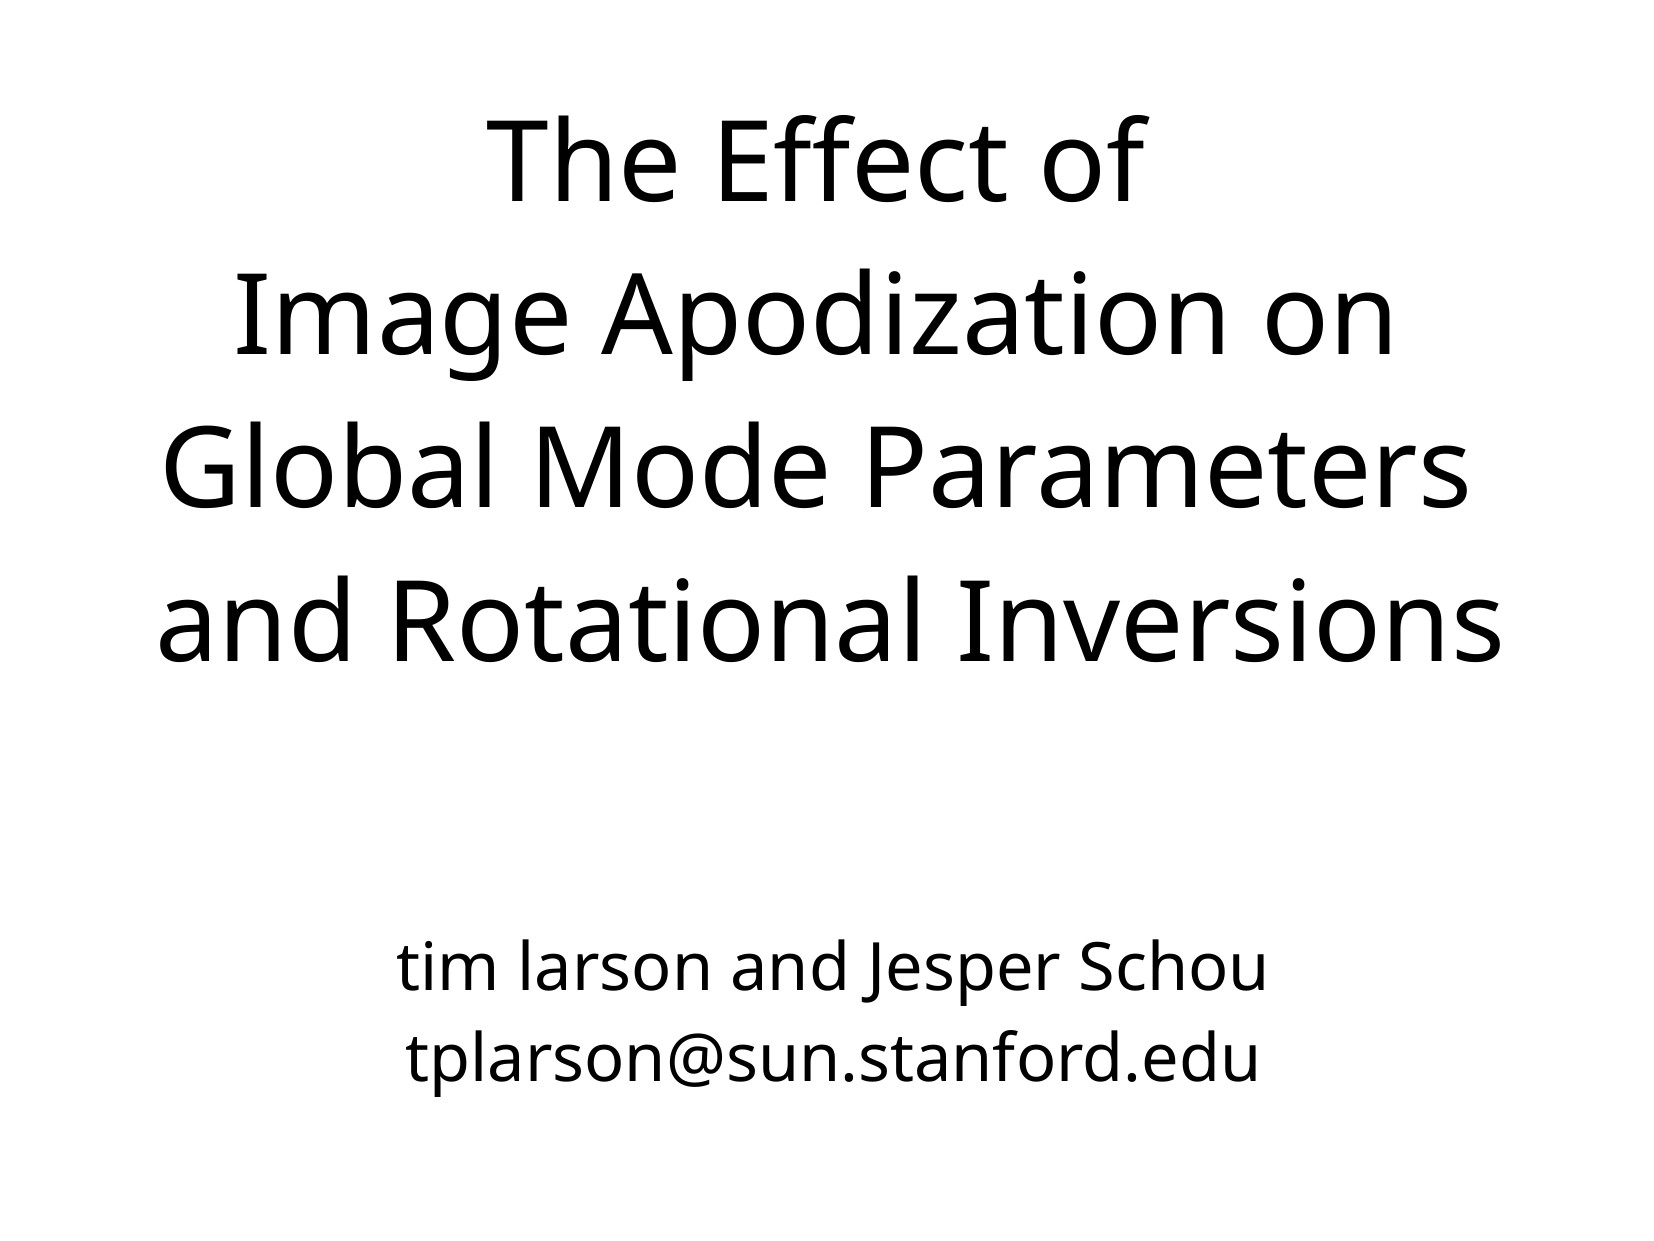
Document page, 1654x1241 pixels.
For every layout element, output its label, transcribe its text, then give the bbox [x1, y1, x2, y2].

title The Effect of Image Apodization on Global Mode Parameters and Rotational Inversions [86, 114, 1576, 661]
subtitle tim larson and Jesper Schou tplarson@sun.stanford.edu [90, 671, 1579, 1077]
